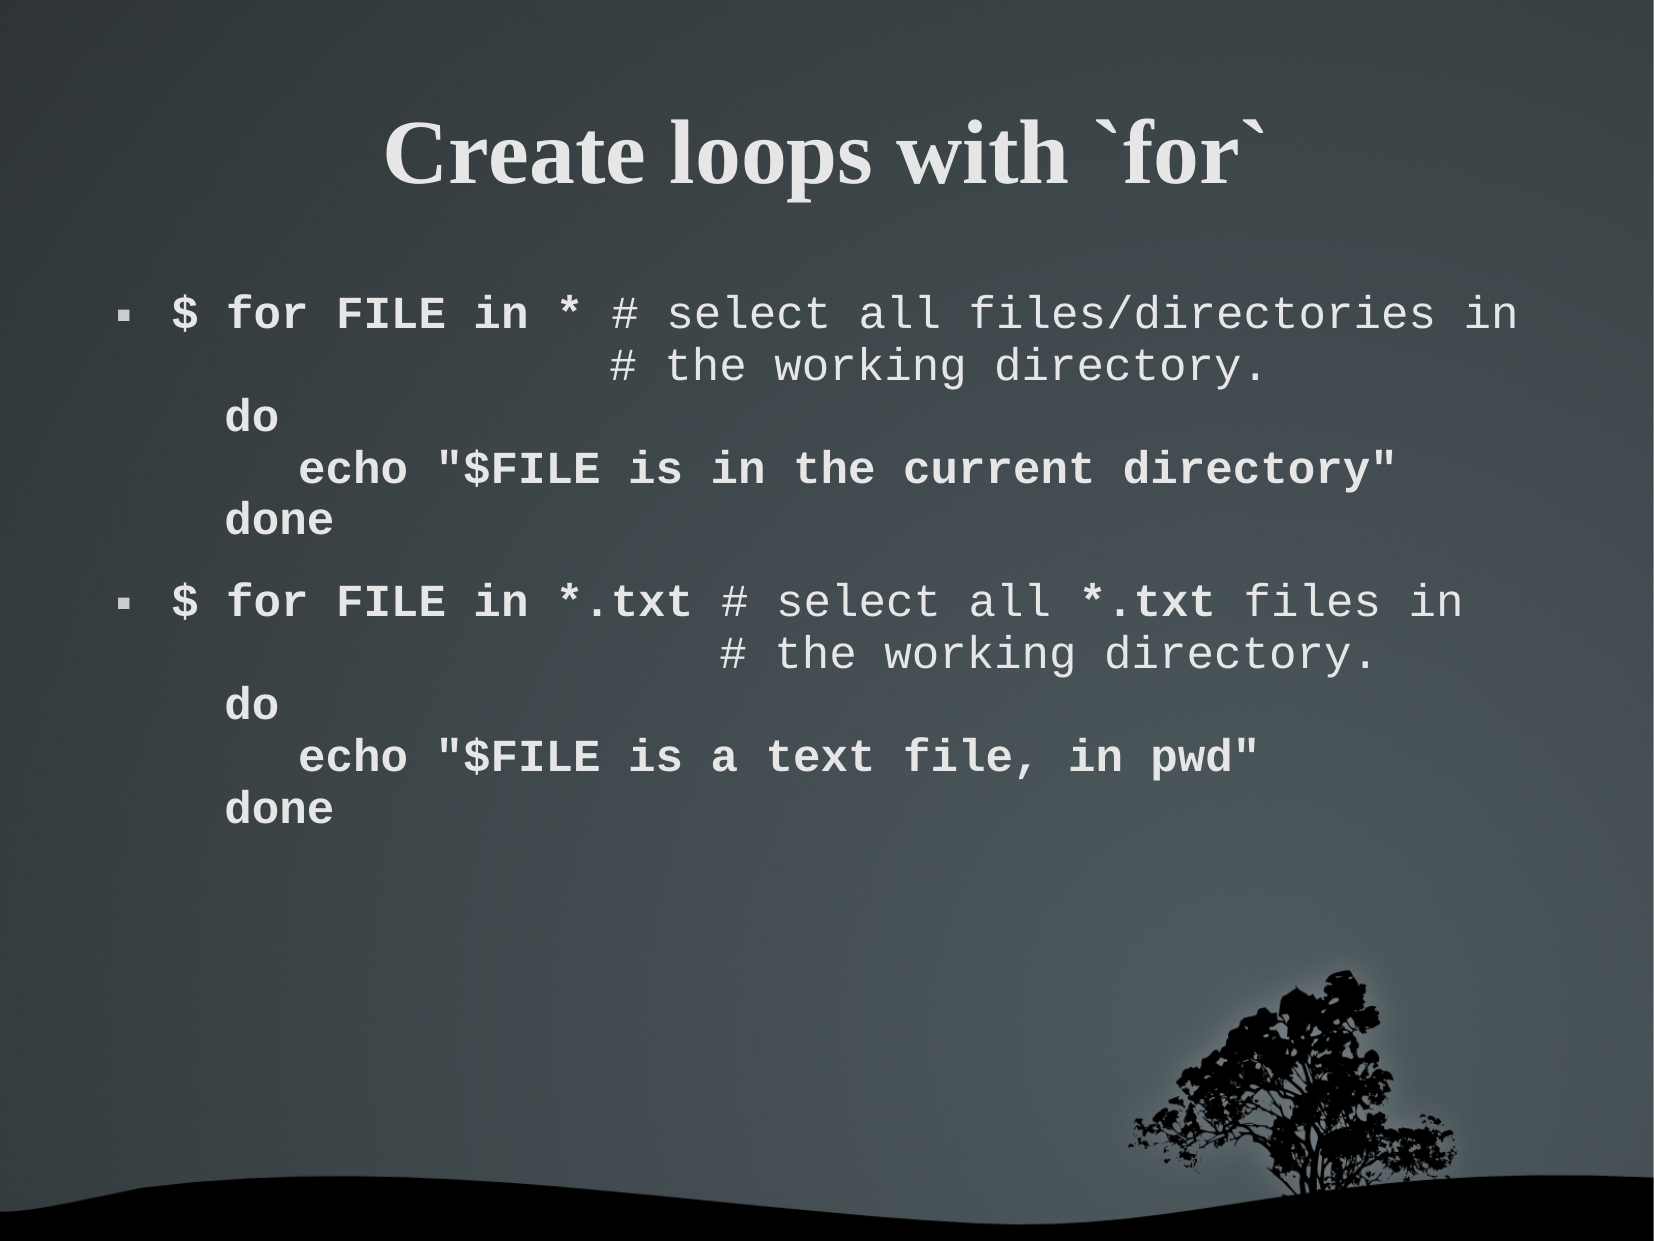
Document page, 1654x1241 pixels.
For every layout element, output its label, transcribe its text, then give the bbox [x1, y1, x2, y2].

picture [0, 0, 1654, 1241]
title Create loops with `for` [82, 49, 1571, 257]
list $ for FILE in * # select all files/directories in # the working directory. do echo "$FILE is in the current directory" done $ for FILE in *.txt # select all *.txt files in # the working directory. do echo "$FILE is a text file, in pwd" done [82, 290, 1571, 1109]
